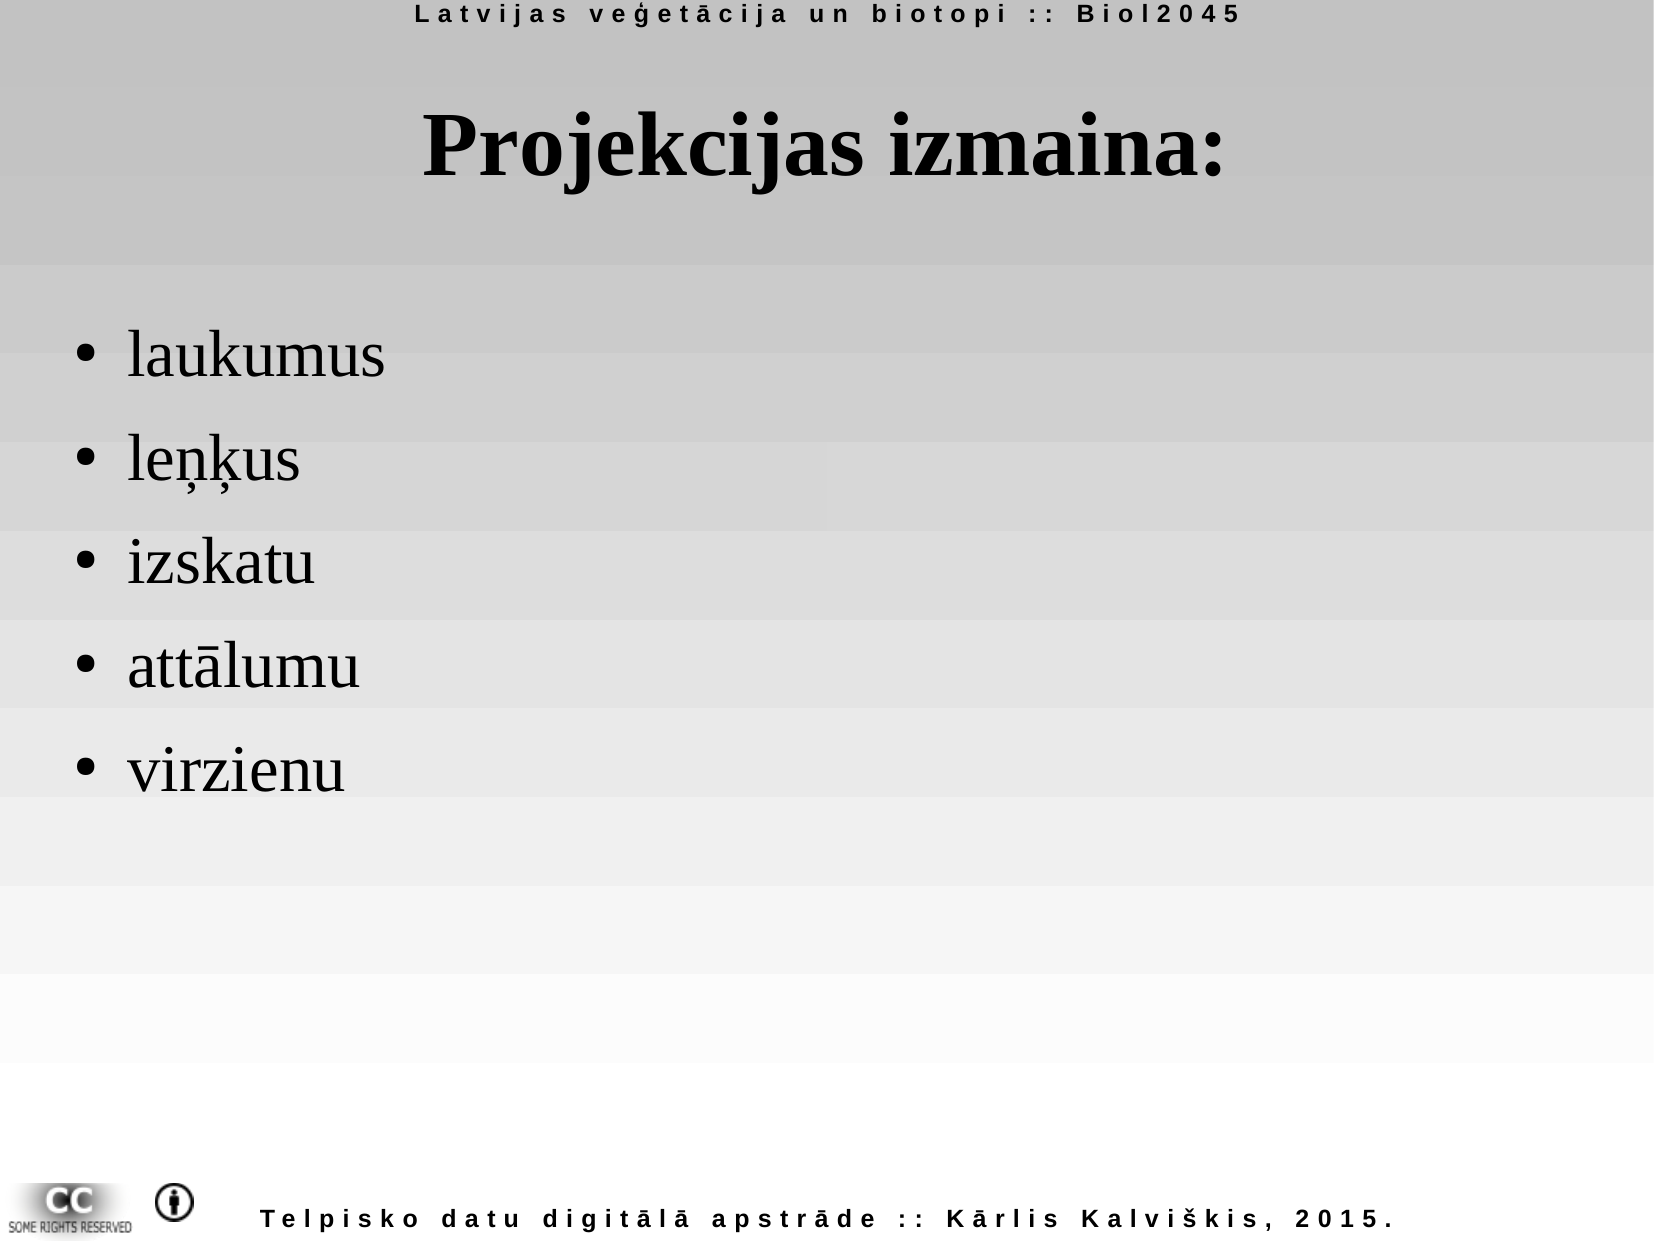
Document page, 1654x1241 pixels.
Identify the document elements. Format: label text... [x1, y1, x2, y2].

picture [0, 287, 1654, 1241]
title Projekcijas izmaina: [0, 1, 1654, 287]
list laukumus leņķus izskatu attālumu virzienu [56, 317, 1600, 1175]
